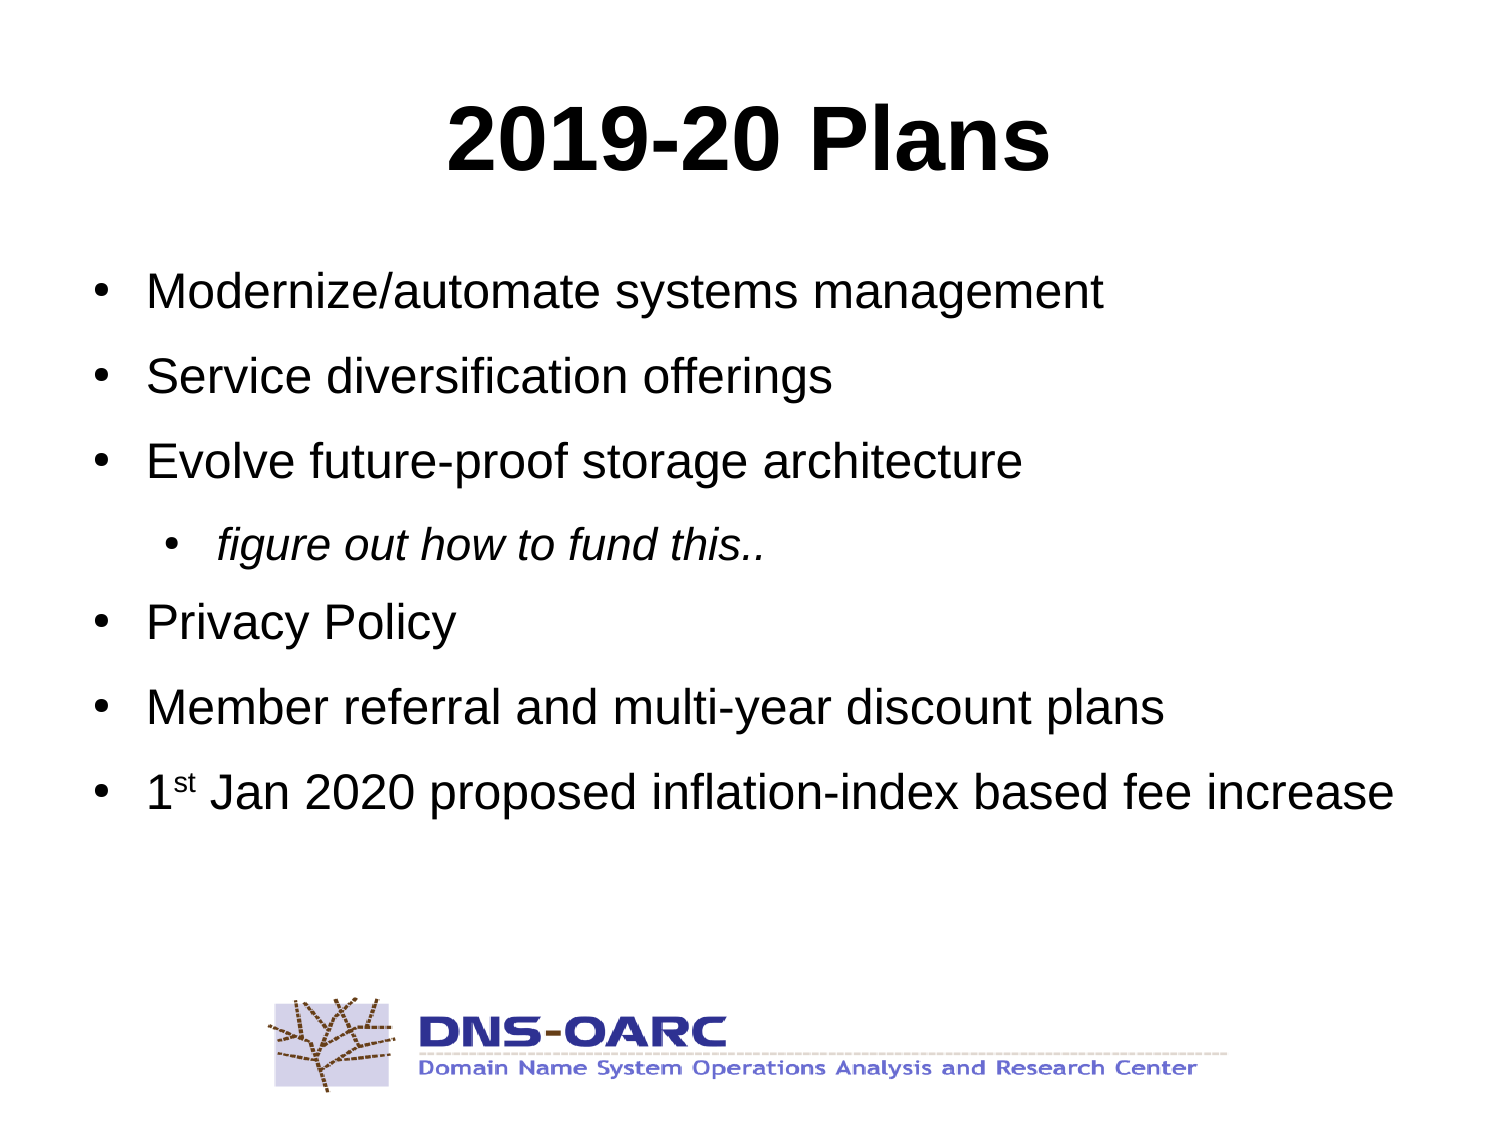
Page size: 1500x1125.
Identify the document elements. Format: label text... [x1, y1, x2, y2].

title 2019-20 Plans [75, 44, 1425, 233]
picture [214, 991, 1259, 1099]
list Modernize/automate systems management Service diversification offerings Evolve future-proof storage architecture figure out how to fund this.. Privacy Policy Member referral and multi-year discount plans 1st Jan 2020 proposed inflation-index based fee increase [75, 263, 1425, 916]
